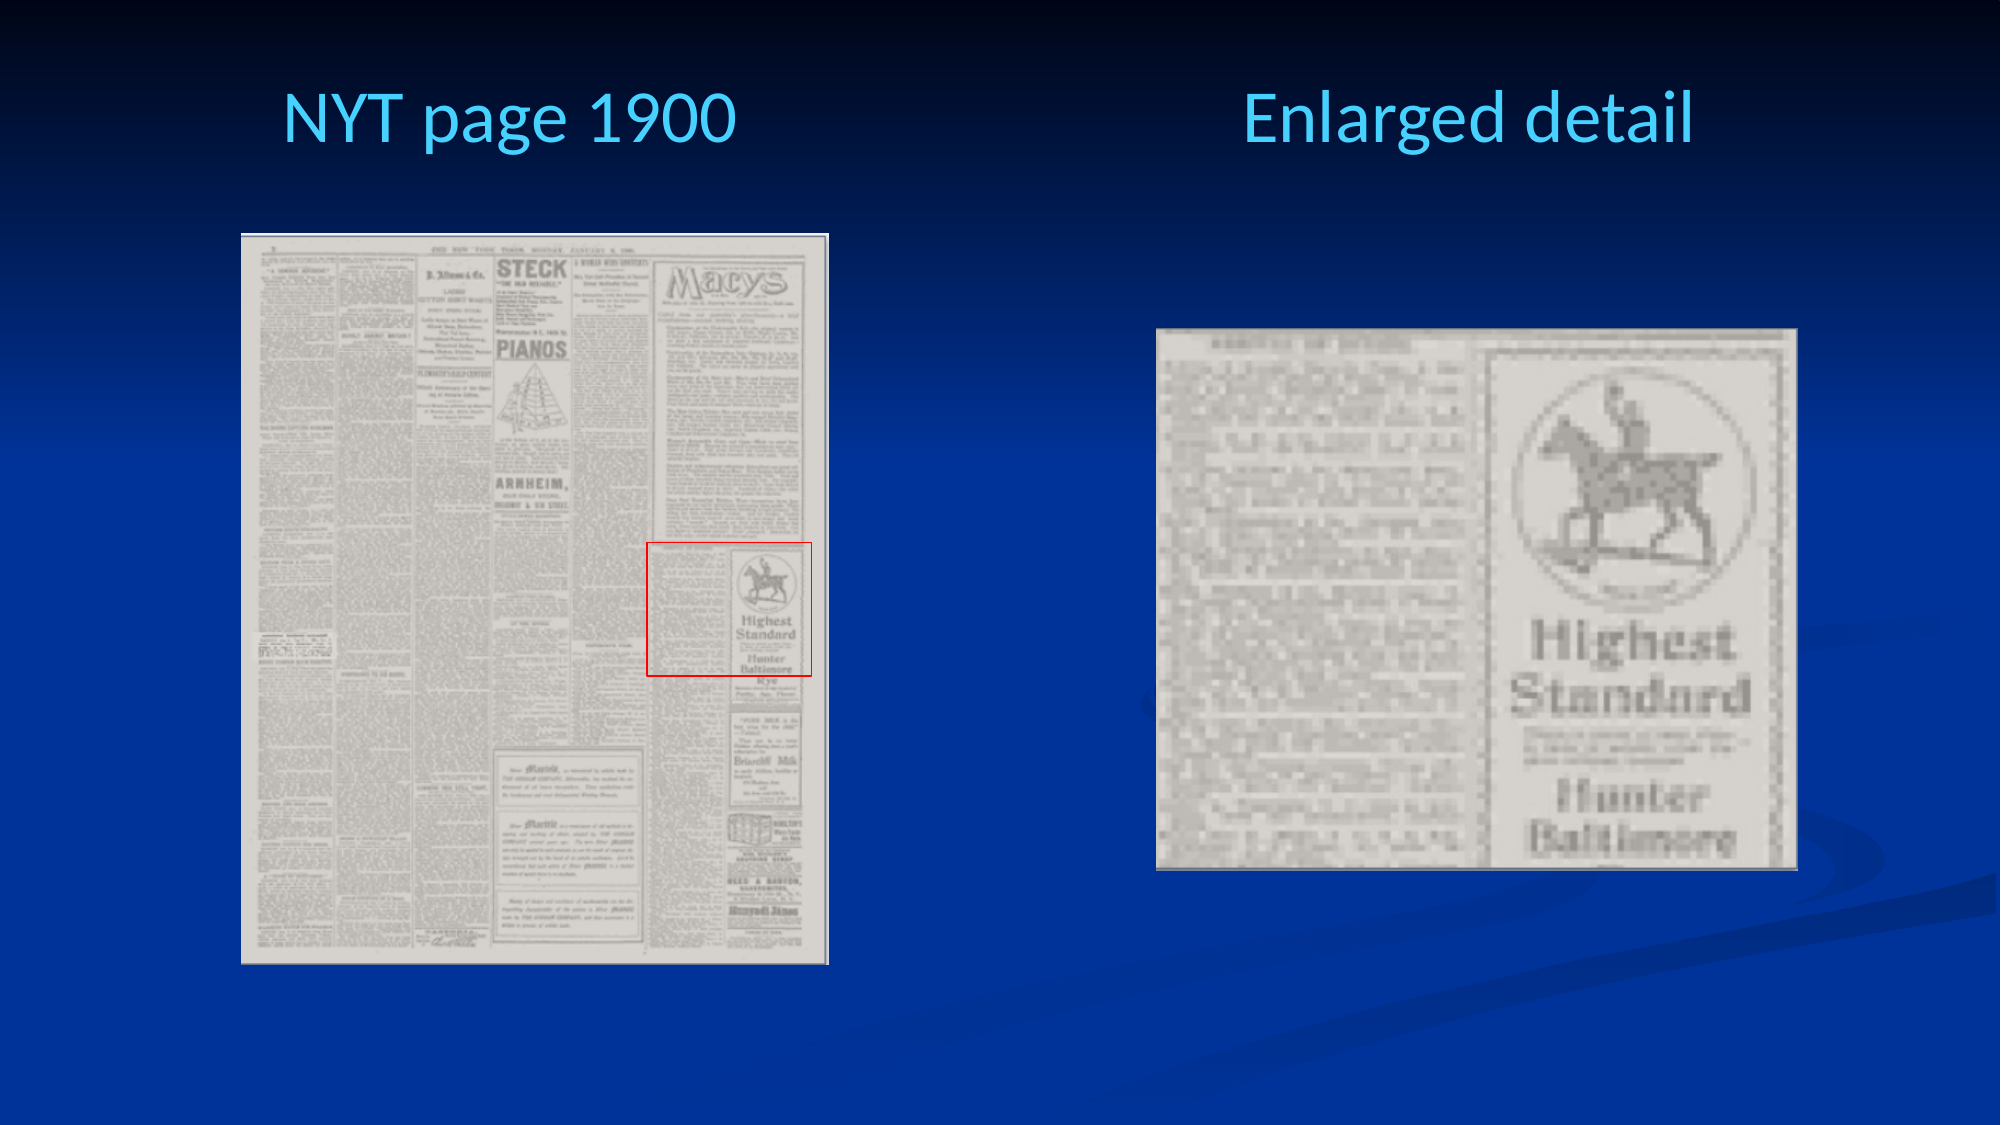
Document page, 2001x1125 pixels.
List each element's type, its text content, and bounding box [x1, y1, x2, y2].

picture [241, 233, 829, 965]
text_box Enlarged detail [1227, 59, 1727, 166]
picture [1156, 328, 1798, 871]
text_box NYT page 1900 [267, 60, 768, 167]
